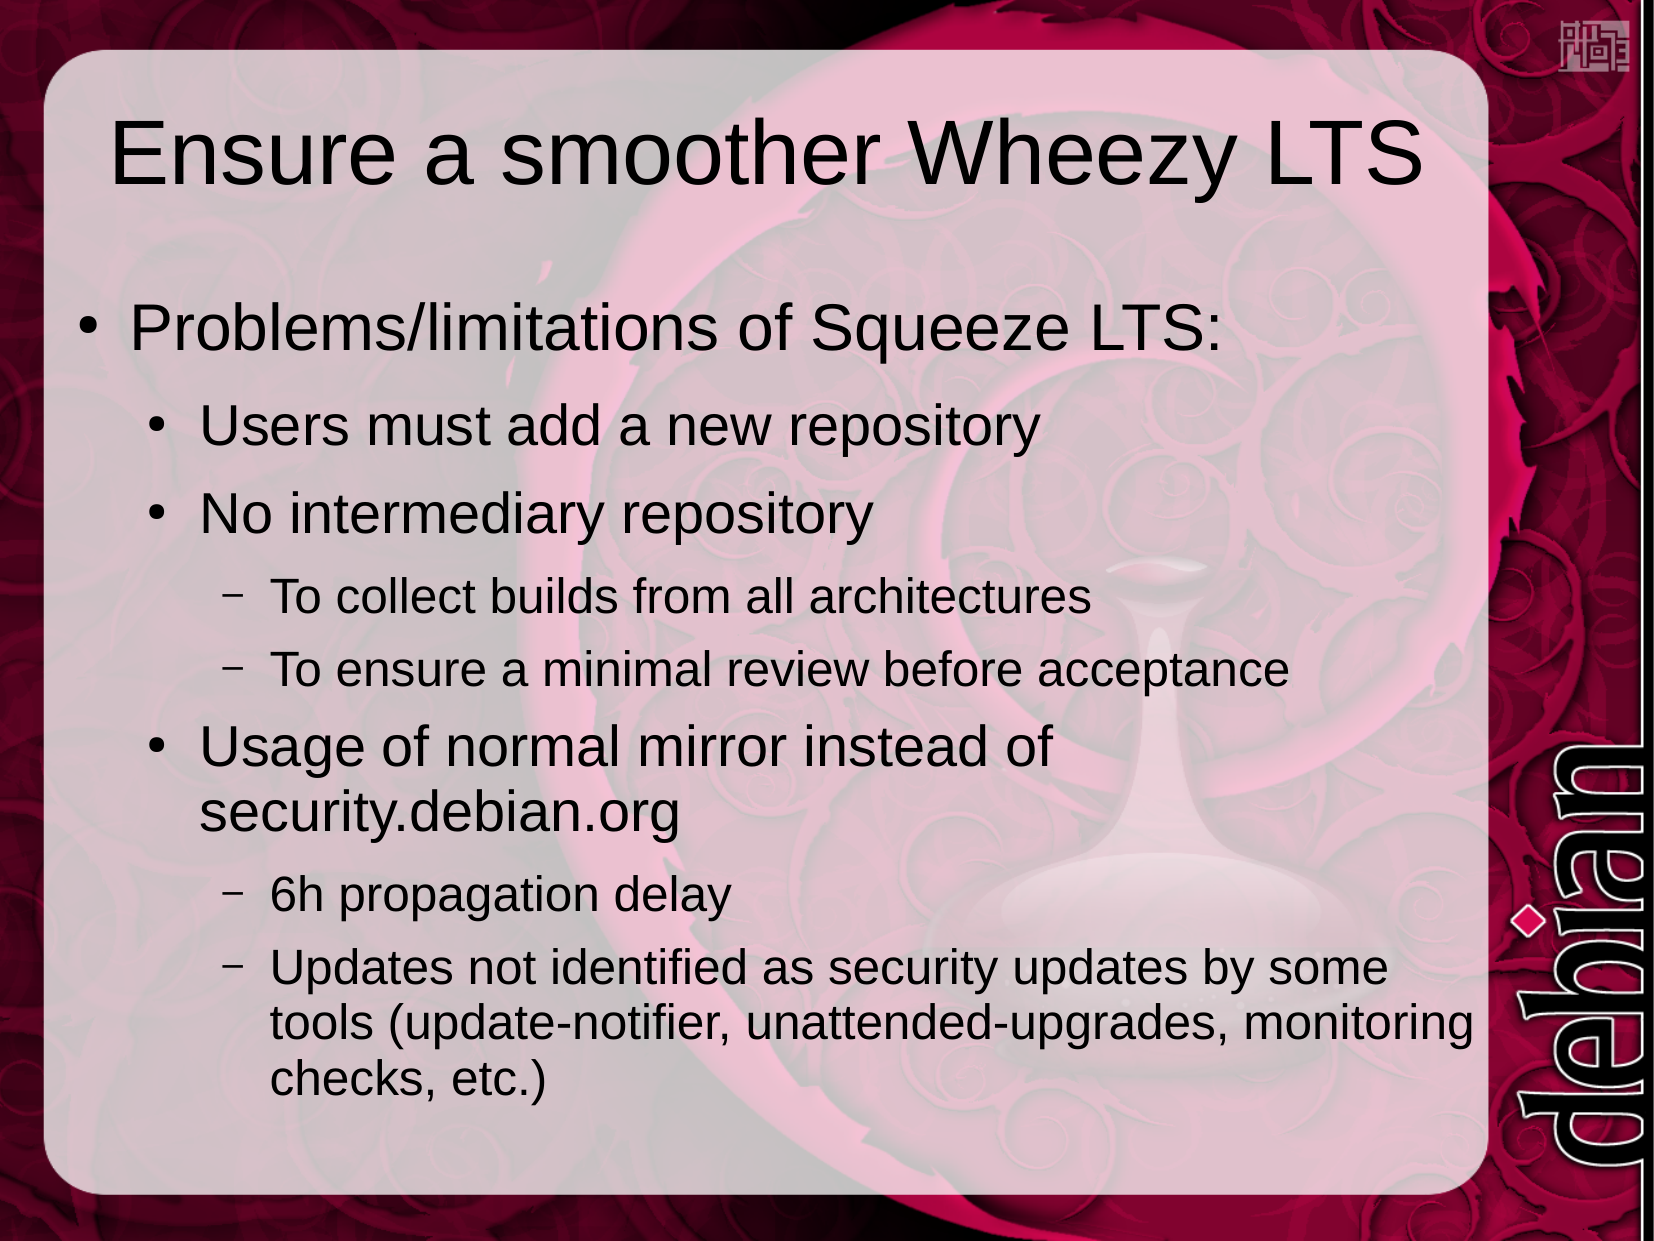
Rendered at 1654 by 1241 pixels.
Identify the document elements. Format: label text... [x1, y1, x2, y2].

list Problems/limitations of Squeeze LTS: Users must add a new repository No intermediary repository To collect builds from all architectures To ensure a minimal review before acceptance Usage of normal mirror instead of security.debian.org 6h propagation delay Updates not identified as security updates by some tools (update-notifier, unattended-upgrades, monitoring checks, etc.) [59, 290, 1477, 1109]
title Ensure a smoother Wheezy LTS [59, 49, 1477, 257]
picture [0, 0, 1654, 1241]
